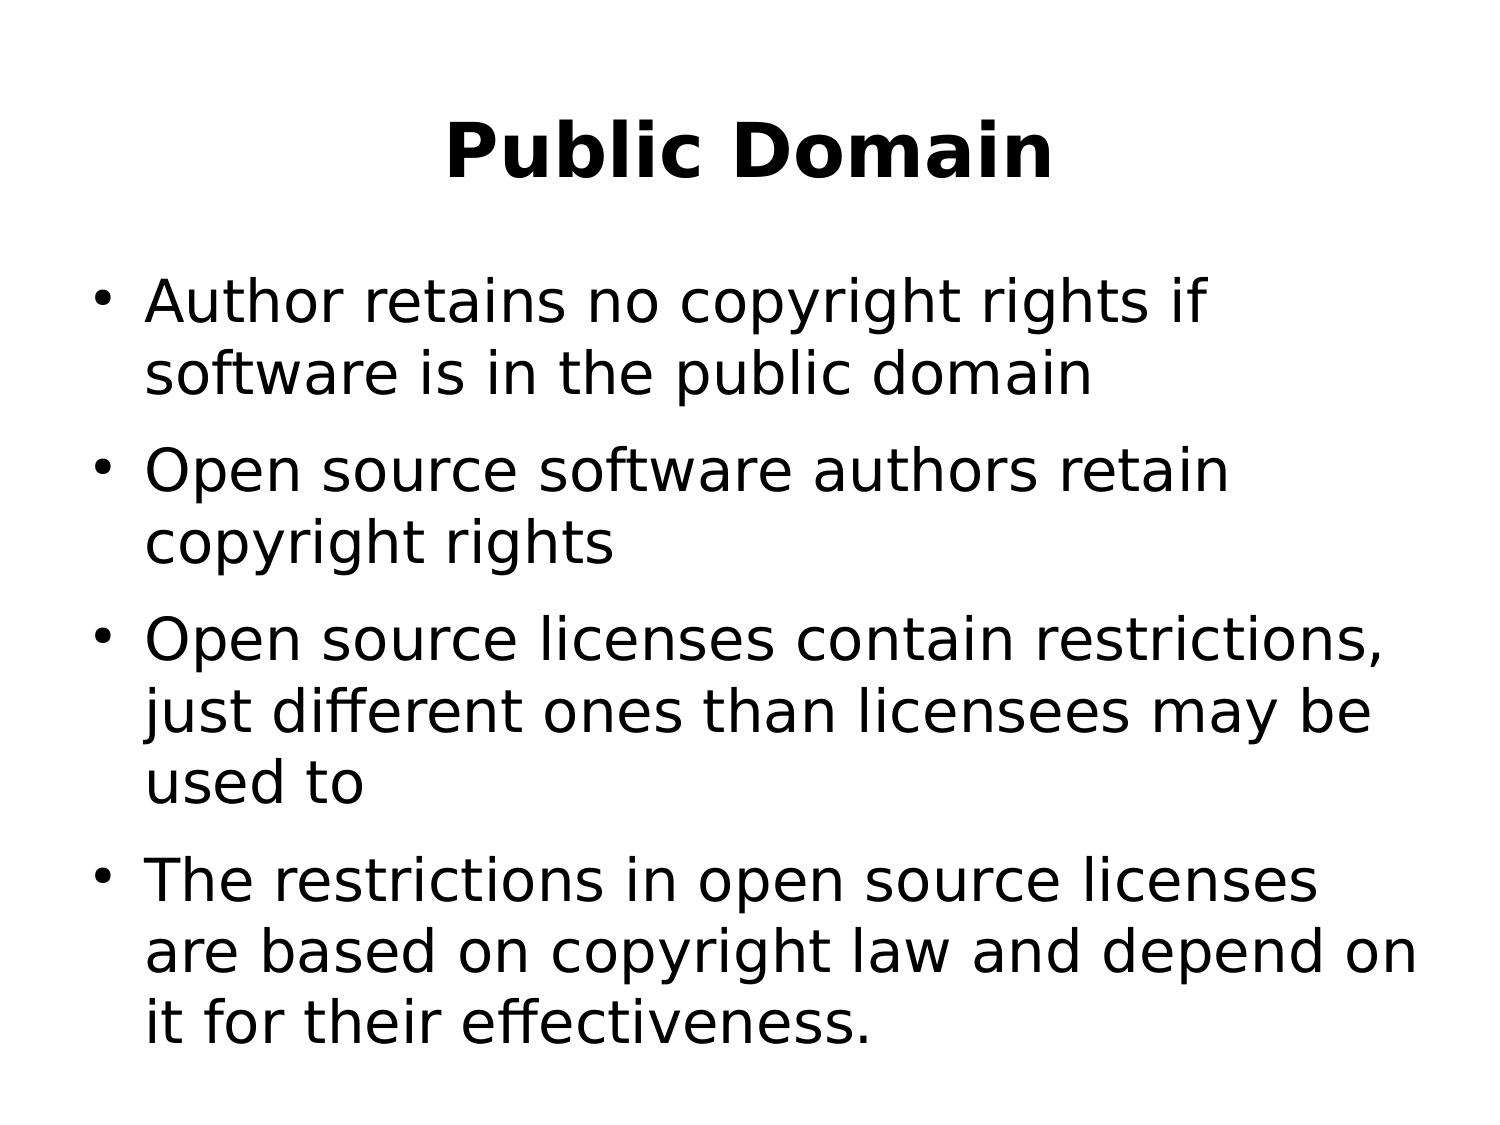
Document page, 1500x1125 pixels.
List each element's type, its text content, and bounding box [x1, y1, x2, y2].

title Public Domain [75, 68, 1425, 201]
list Author retains no copyright rights if software is in the public domain Open source software authors retain copyright rights Open source licenses contain restrictions, just different ones than licensees may be used to The restrictions in open source licenses are based on copyright law and depend on it for their effectiveness. [75, 263, 1425, 1063]
